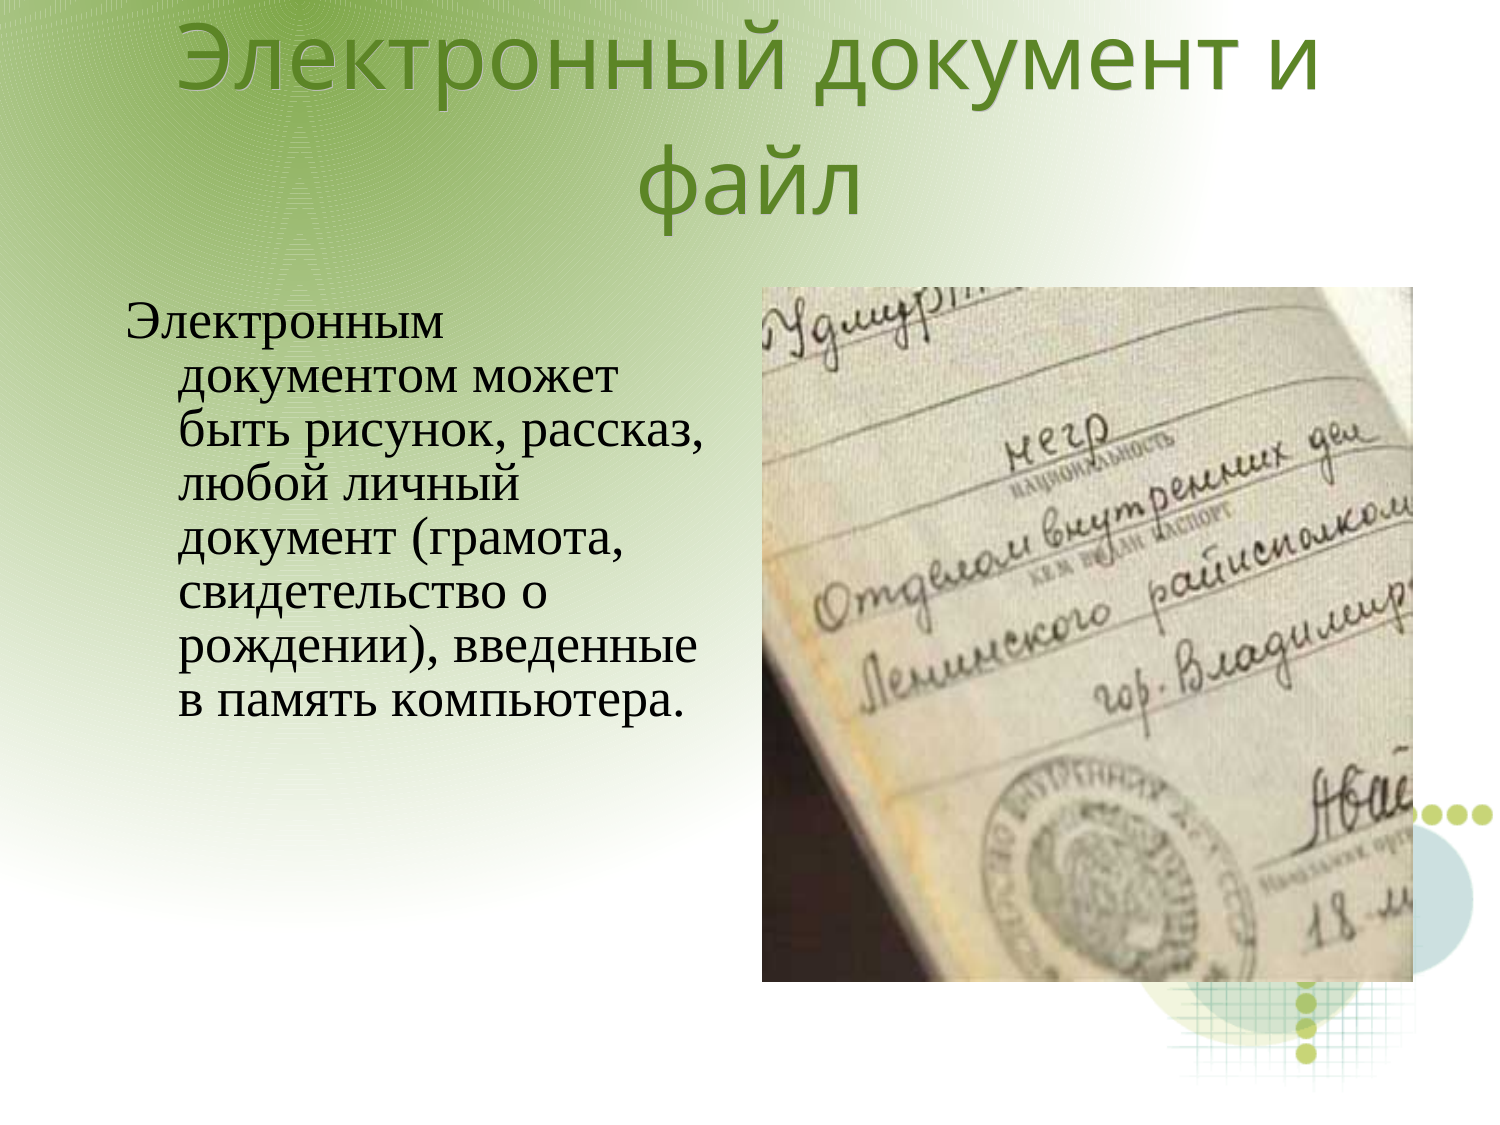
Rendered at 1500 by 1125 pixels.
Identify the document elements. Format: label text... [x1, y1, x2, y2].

title Электронный документ и файл [94, 12, 1407, 250]
list Электронным документом может быть рисунок, рассказ, любой личный документ (грамота, свидетельство о рождении), введенные в память компьютера. [92, 287, 738, 988]
picture [761, 287, 1500, 1098]
